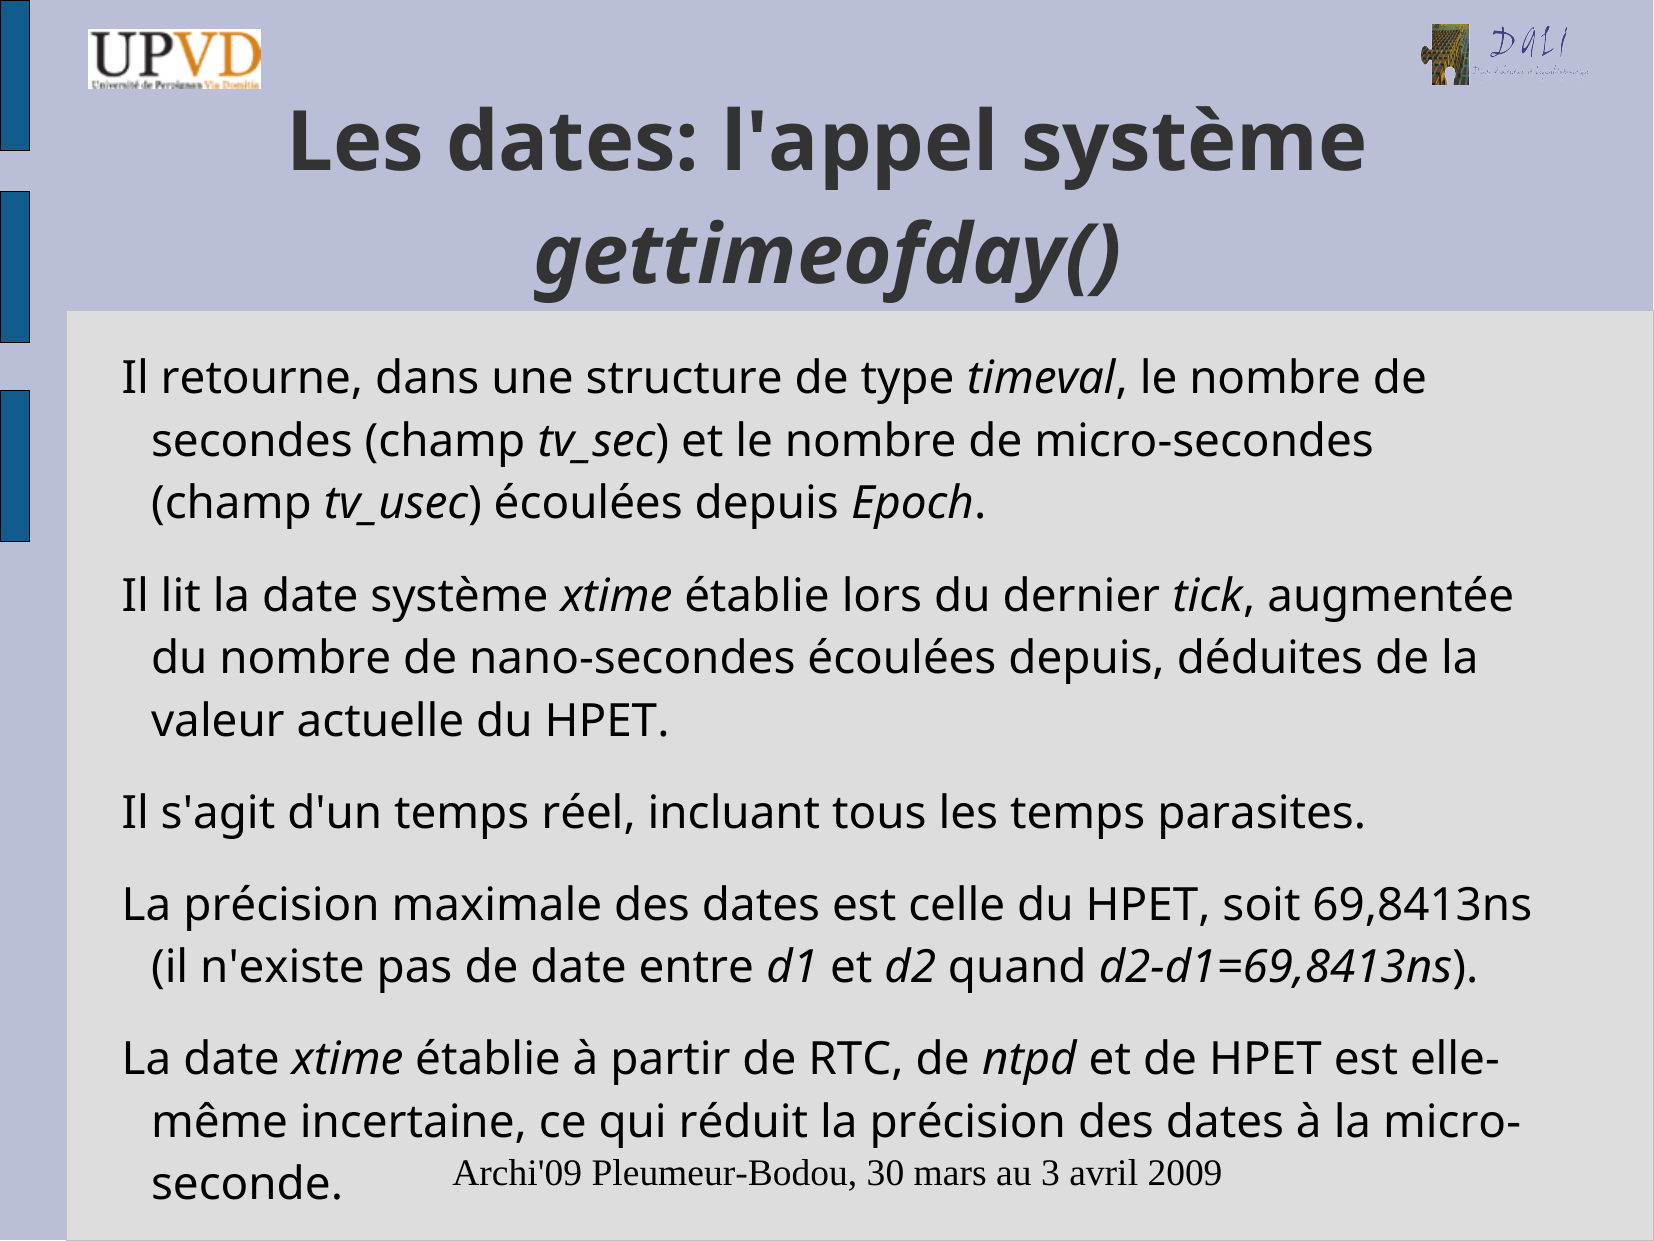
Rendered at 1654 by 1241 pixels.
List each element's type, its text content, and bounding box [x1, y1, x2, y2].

picture [88, 29, 261, 89]
title Les dates: l'appel système gettimeofday() [121, 91, 1534, 299]
text_box Archi'09 Pleumeur-Bodou, 30 mars au 3 avril 2009 [452, 1151, 1226, 1204]
picture [1420, 24, 1593, 85]
list Il retourne, dans une structure de type timeval, le nombre de secondes (champ tv_sec) et le nombre de micro-secondes (champ tv_usec) écoulées depuis Epoch. Il lit la date système xtime établie lors du dernier tick, augmentée du nombre de nano-secondes écoulées depuis, déduites de la valeur actuelle du HPET. Il s'agit d'un temps réel, incluant tous les temps parasites. La précision maximale des dates est celle du HPET, soit 69,8413ns (il n'existe pas de date entre d1 et d2 quand d2-d1=69,8413ns). La date xtime établie à partir de RTC, de ntpd et de HPET est elle-même incertaine, ce qui réduit la précision des dates à la micro-seconde. [121, 344, 1534, 1127]
